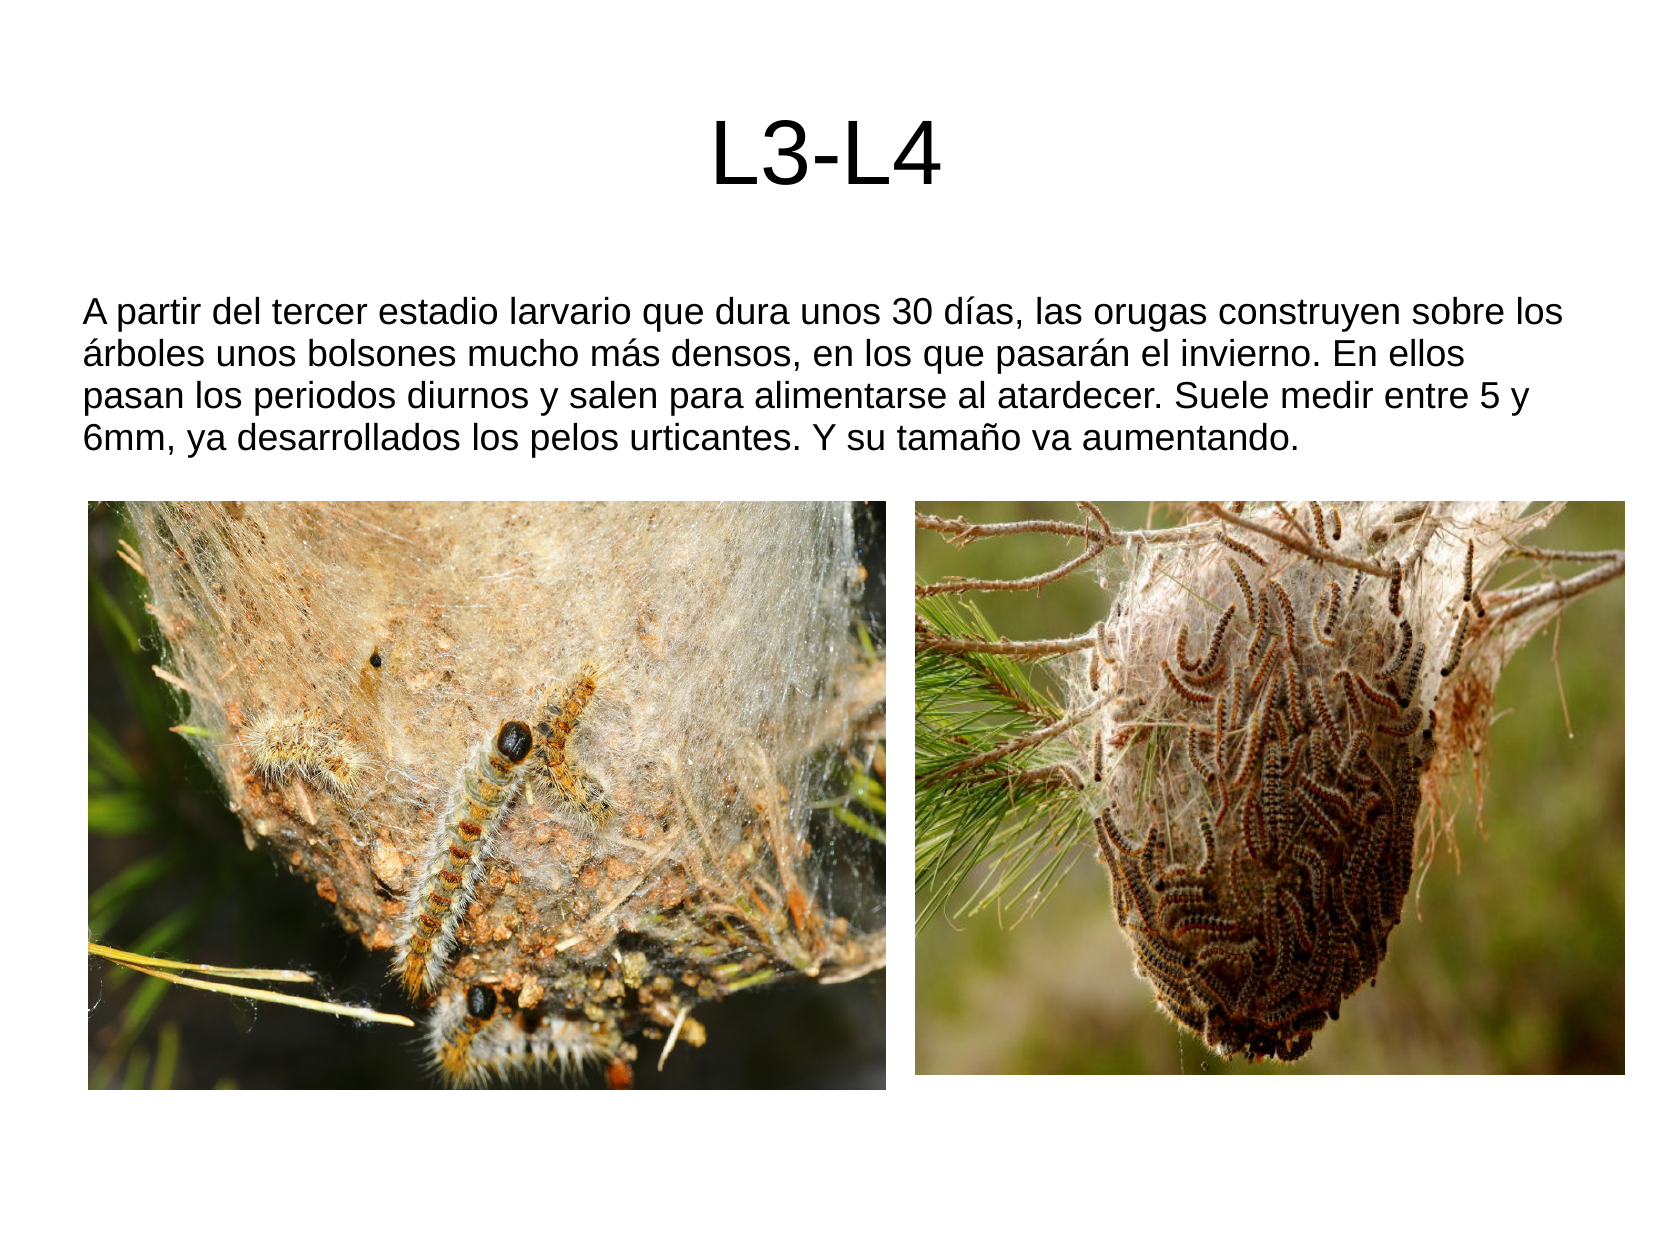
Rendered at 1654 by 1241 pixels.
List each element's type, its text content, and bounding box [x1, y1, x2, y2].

title L3-L4 [82, 56, 1571, 250]
list A partir del tercer estadio larvario que dura unos 30 días, las orugas construyen sobre los árboles unos bolsones mucho más densos, en los que pasarán el invierno. En ellos pasan los periodos diurnos y salen para alimentarse al atardecer. Suele medir entre 5 y 6mm, ya desarrollados los pelos urticantes. Y su tamaño va aumentando. [82, 290, 1571, 1094]
picture [88, 501, 886, 1091]
picture [915, 501, 1625, 1075]
